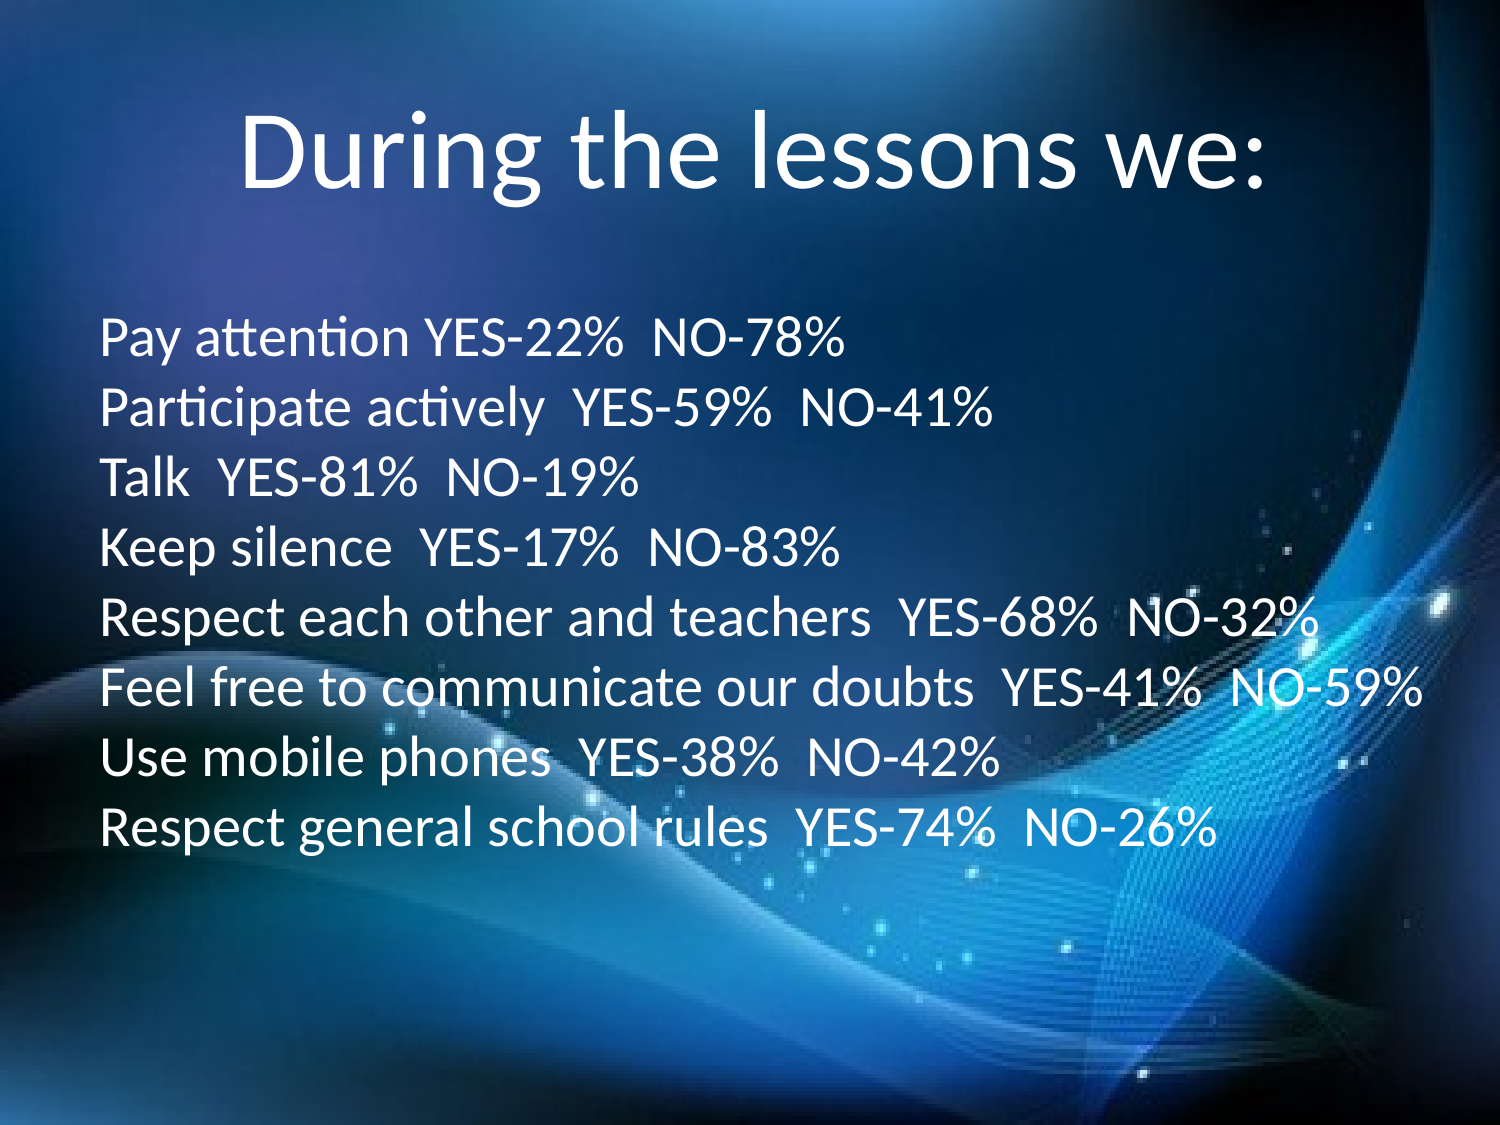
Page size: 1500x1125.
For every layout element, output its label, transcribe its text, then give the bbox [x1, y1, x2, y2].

text_box During the lessons we: [224, 68, 1312, 219]
picture [0, 0, 1500, 1125]
text_box Pay attention YES-22% NO-78% Participate actively YES-59% NO-41% Talk YES-81% NO-19% Keep silence YES-17% NO-83% Respect each other and teachers YES-68% NO-32% Feel free to communicate our doubts YES-41% NO-59% Use mobile phones YES-38% NO-42% Respect general school rules YES-74% NO-26% [84, 290, 1440, 866]
